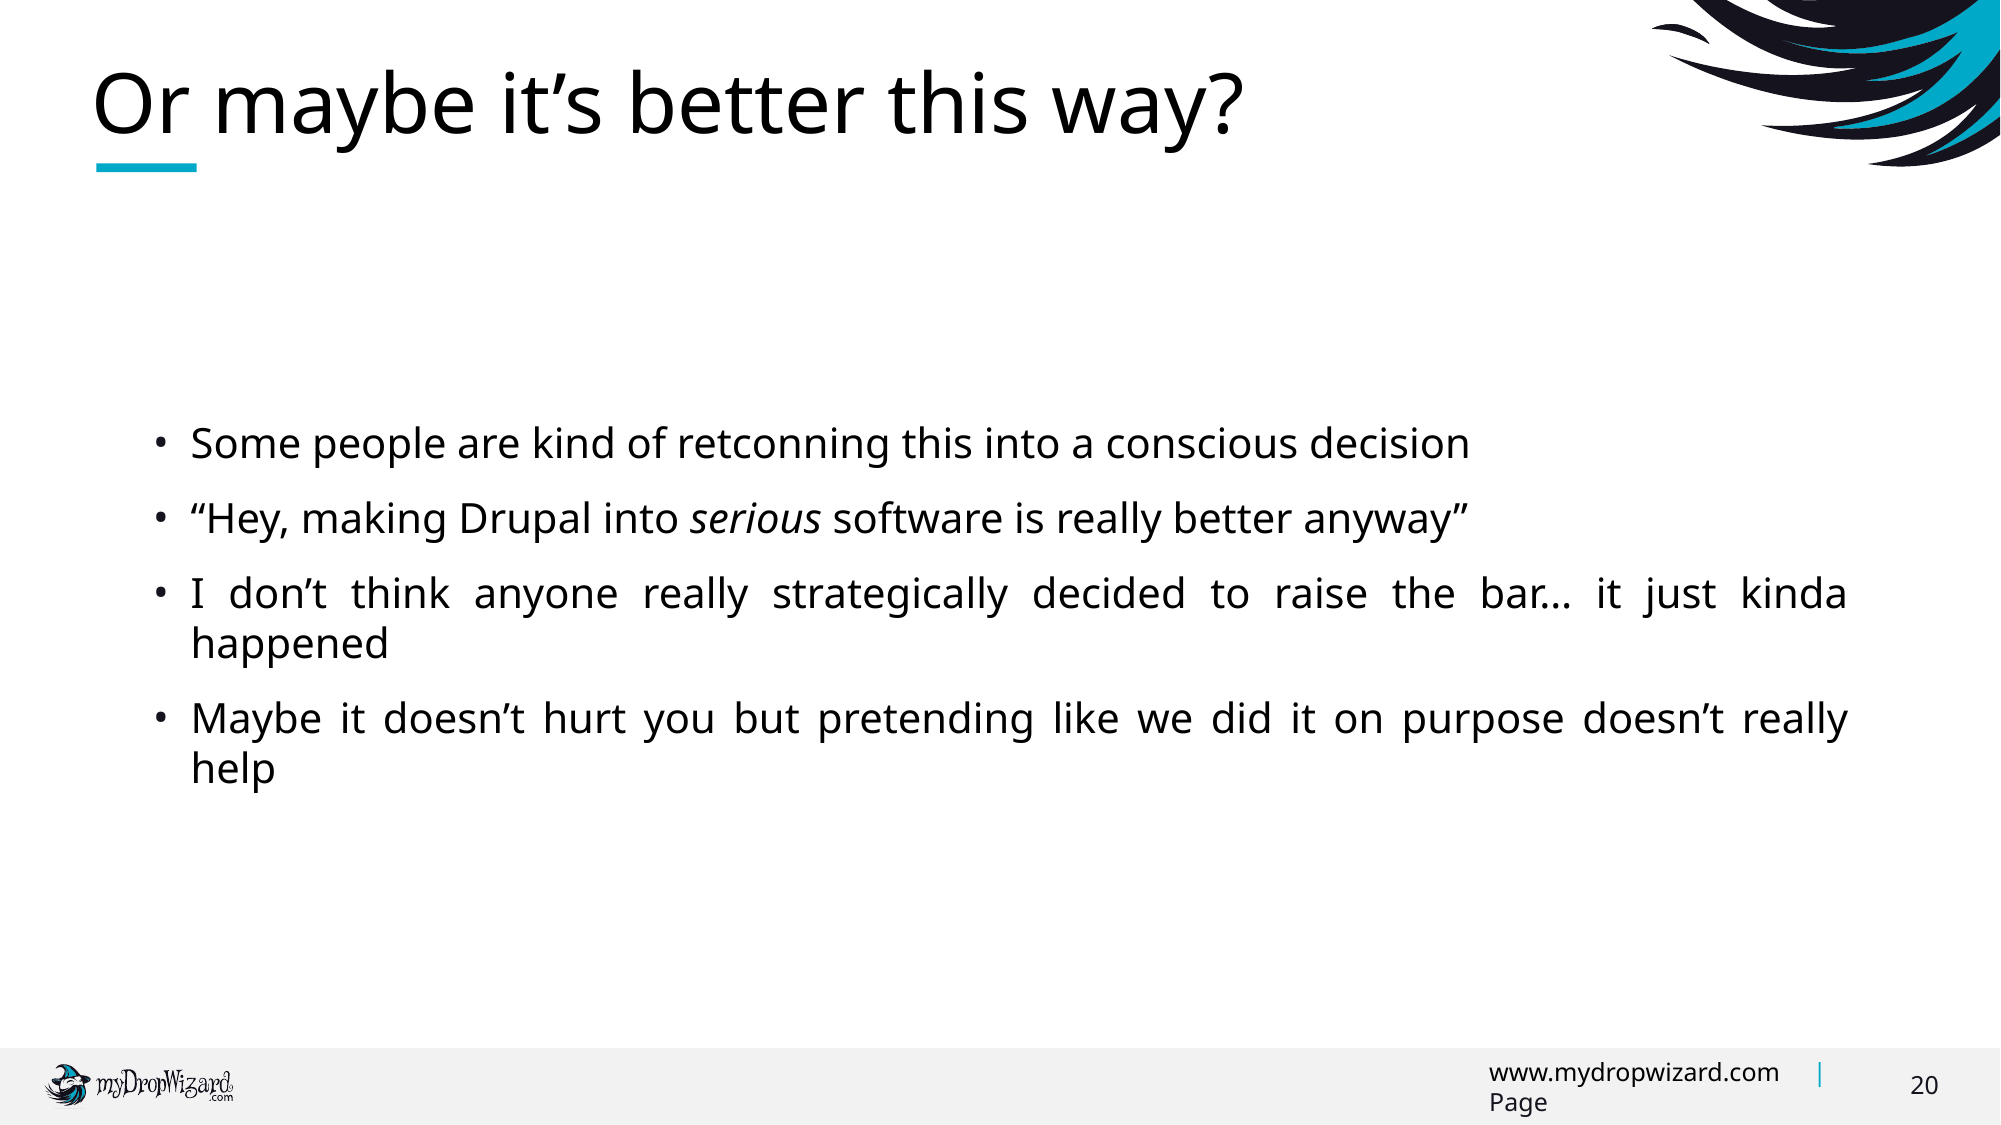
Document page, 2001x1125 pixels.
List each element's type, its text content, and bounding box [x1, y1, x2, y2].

slide_number <number> [1895, 1057, 1969, 1117]
title Or maybe it’s better this way? [76, 47, 1863, 166]
list Some people are kind of retconning this into a conscious decision “Hey, making Drupal into serious software is really better anyway” I don’t think anyone really strategically decided to raise the bar… it just kinda happened Maybe it doesn’t hurt you but pretending like we did it on purpose doesn’t really help [138, 194, 1864, 1014]
